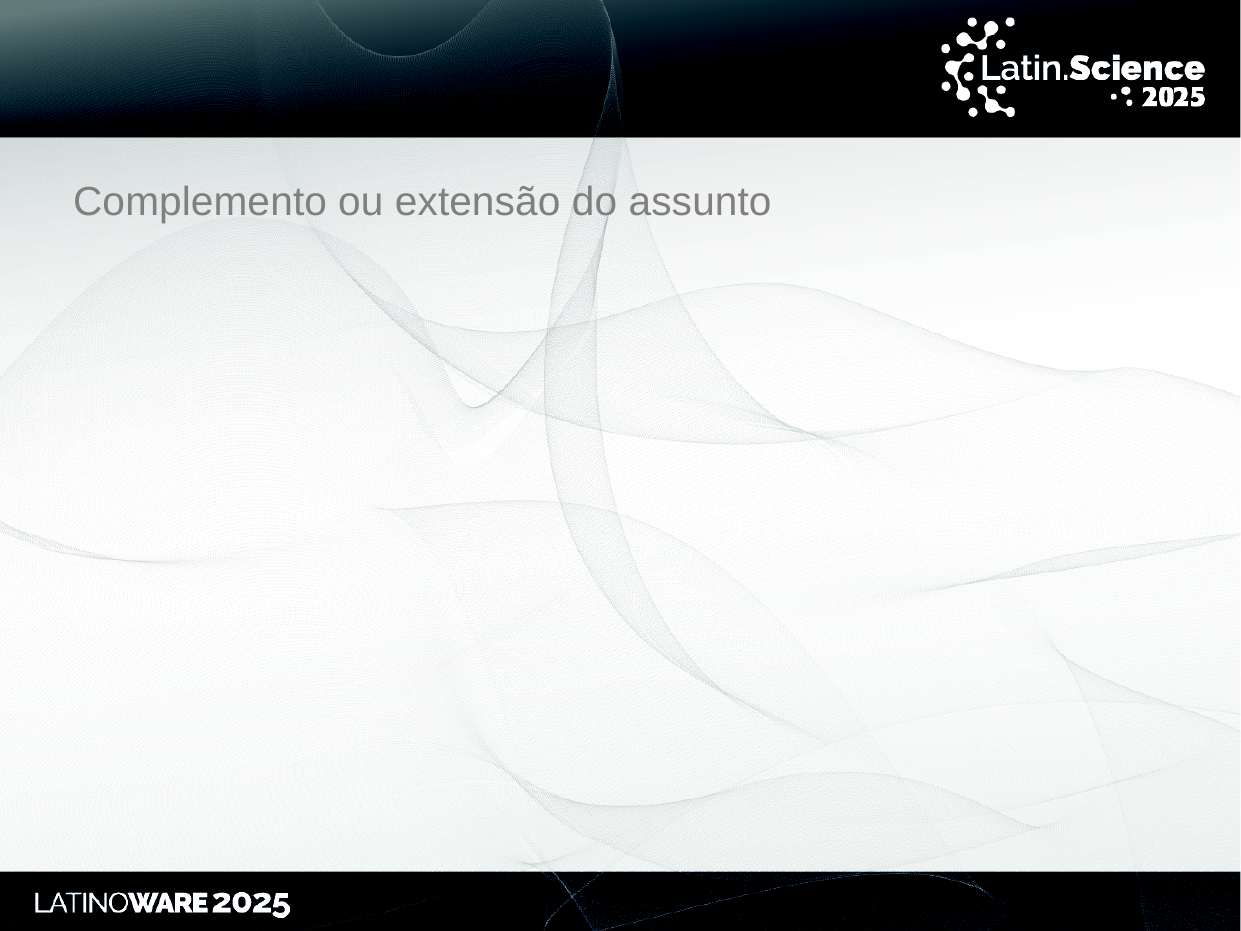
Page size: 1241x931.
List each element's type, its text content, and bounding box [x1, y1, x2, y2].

text_box Complemento ou extensão do assunto [62, 169, 1179, 737]
picture [0, 0, 1241, 931]
